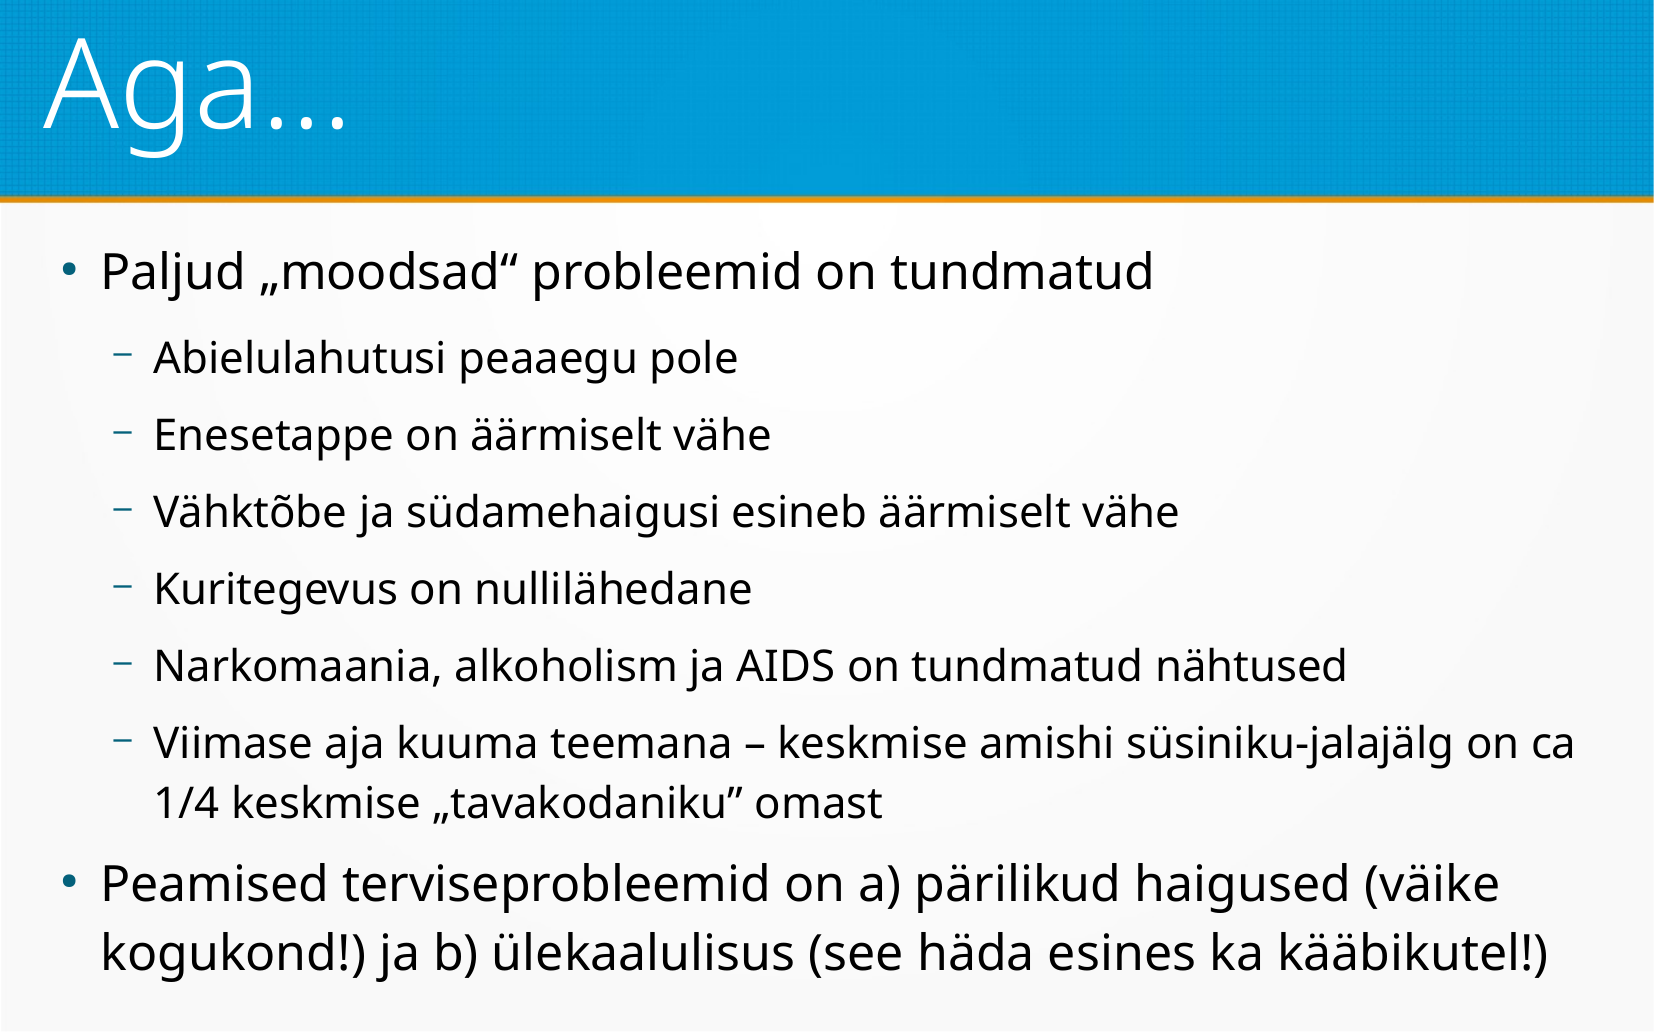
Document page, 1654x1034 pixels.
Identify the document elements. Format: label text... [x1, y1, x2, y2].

picture [0, 195, 1654, 1034]
title Aga... [43, 0, 1619, 166]
list Paljud „moodsad“ probleemid on tundmatud Abielulahutusi peaaegu pole Enesetappe on äärmiselt vähe Vähktõbe ja südamehaigusi esineb äärmiselt vähe Kuritegevus on nullilähedane Narkomaania, alkoholism ja AIDS on tundmatud nähtused Viimase aja kuuma teemana – keskmise amishi süsiniku-jalajälg on ca 1/4 keskmise „tavakodaniku” omast Peamised terviseprobleemid on a) pärilikud haigused (väike kogukond!) ja b) ülekaalulisus (see häda esines ka kääbikutel!) [47, 236, 1607, 1002]
